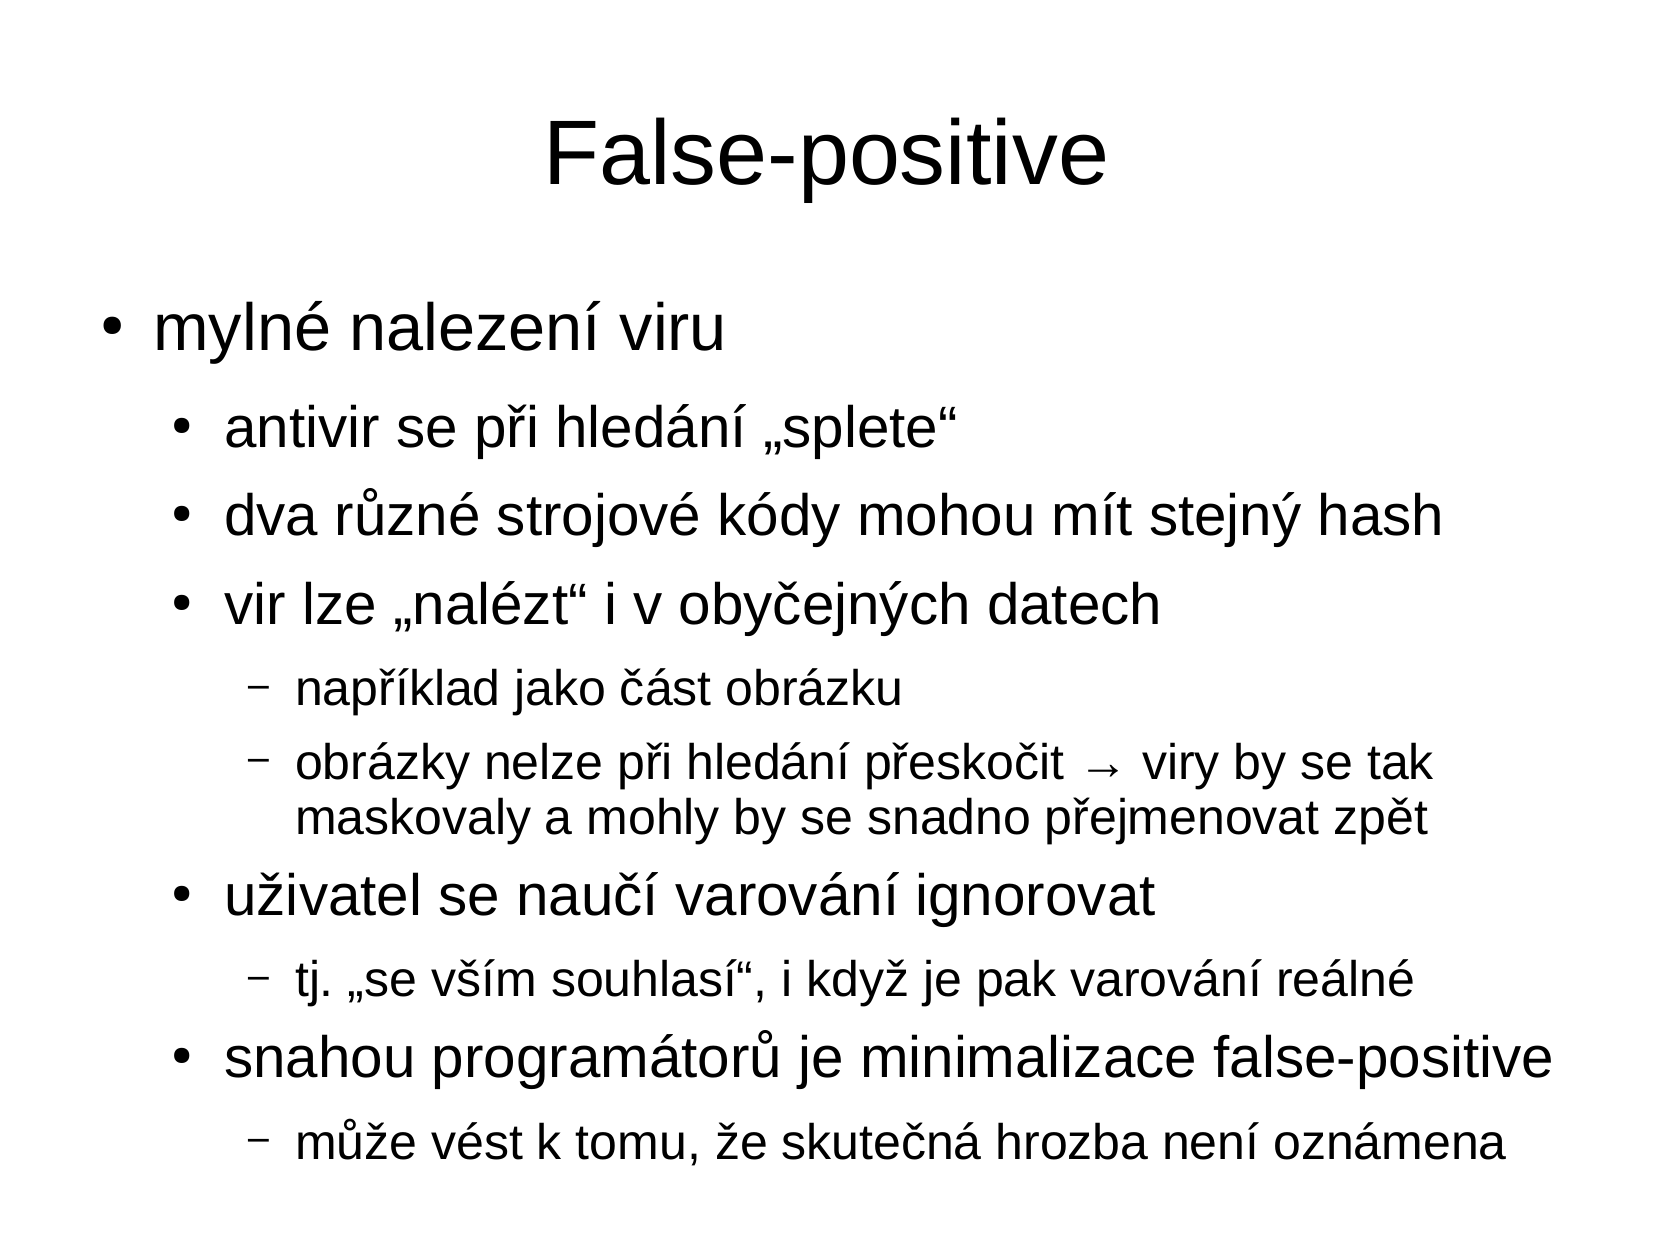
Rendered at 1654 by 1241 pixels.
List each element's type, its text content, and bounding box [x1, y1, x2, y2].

list mylné nalezení viru antivir se při hledání „splete“ dva různé strojové kódy mohou mít stejný hash vir lze „nalézt“ i v obyčejných datech například jako část obrázku obrázky nelze při hledání přeskočit → viry by se tak maskovaly a mohly by se snadno přejmenovat zpět uživatel se naučí varování ignorovat tj. „se vším souhlasí“, i když je pak varování reálné snahou programátorů je minimalizace false-positive může vést k tomu, že skutečná hrozba není oznámena [82, 290, 1571, 1170]
title False-positive [82, 49, 1571, 257]
